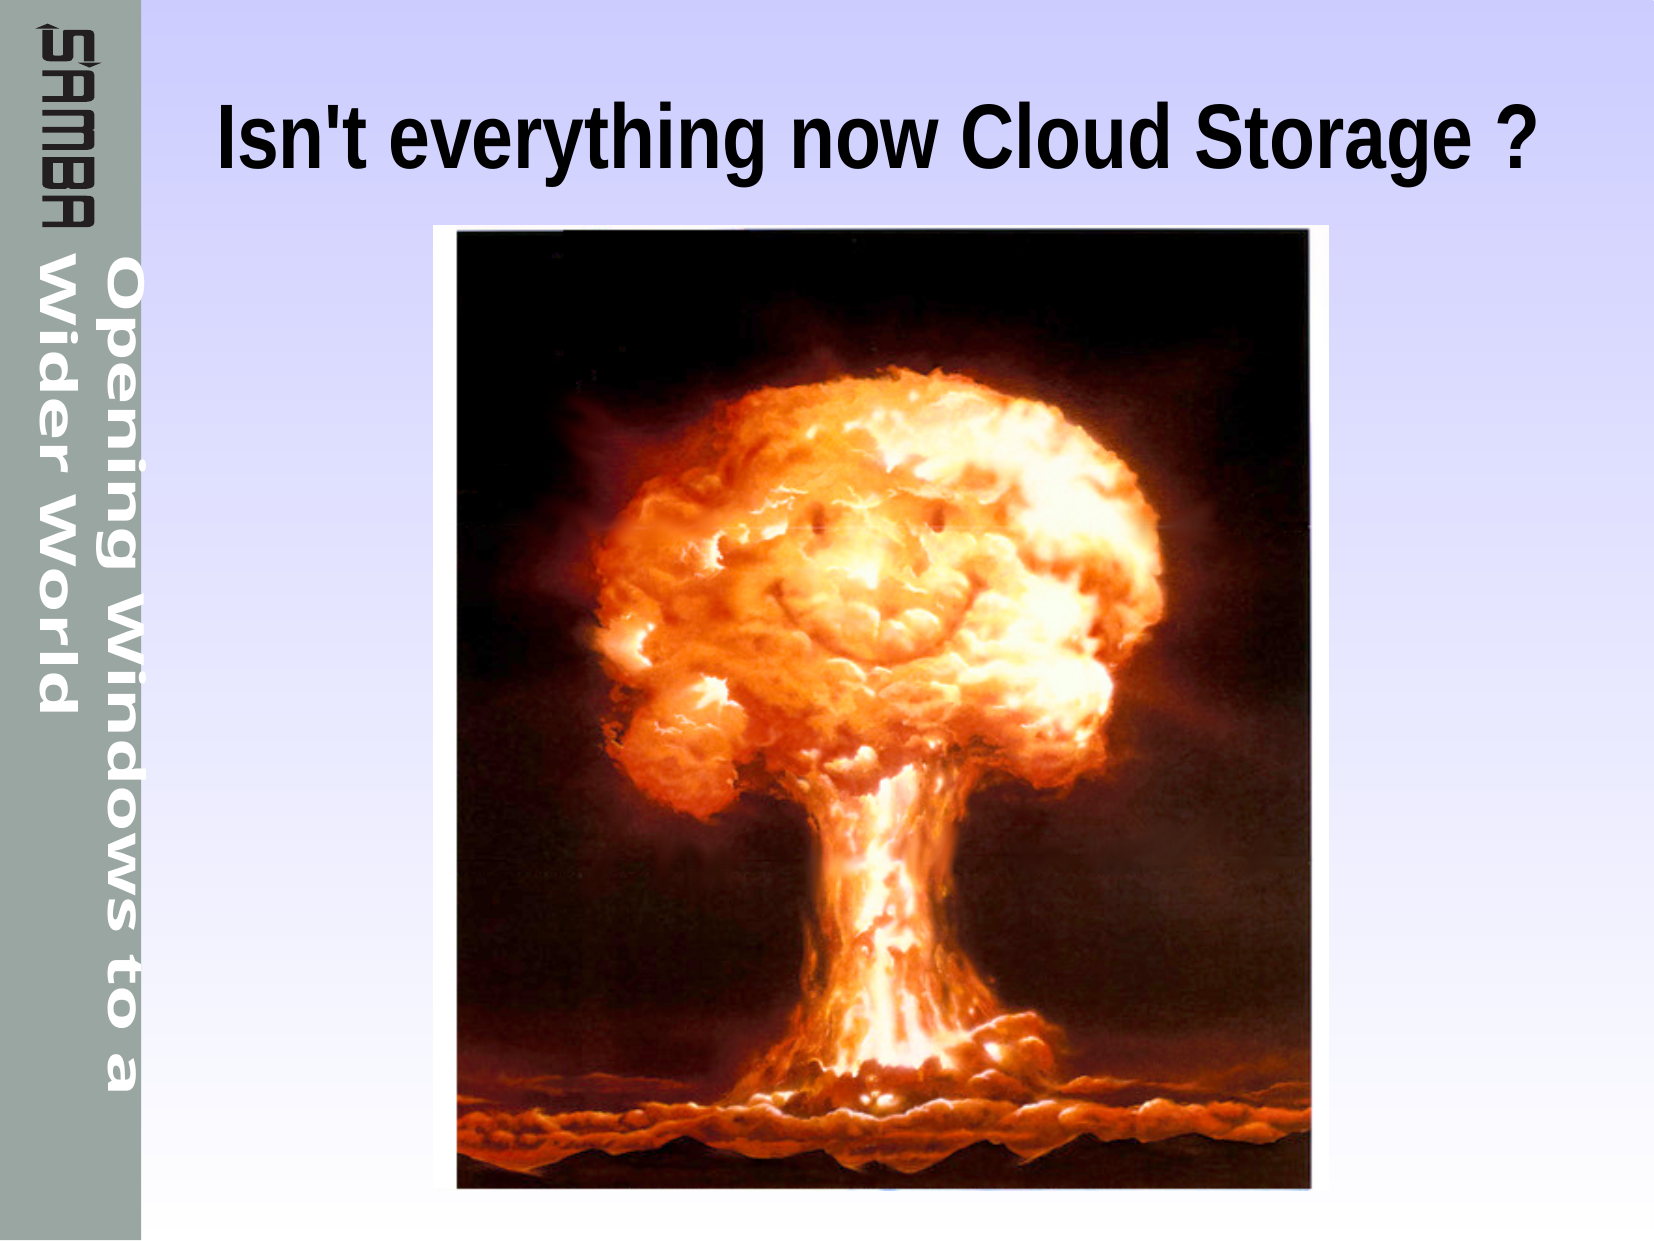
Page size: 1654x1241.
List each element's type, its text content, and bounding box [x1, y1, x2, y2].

title Isn't everything now Cloud Storage ? [173, 31, 1586, 239]
picture [433, 225, 1329, 1191]
